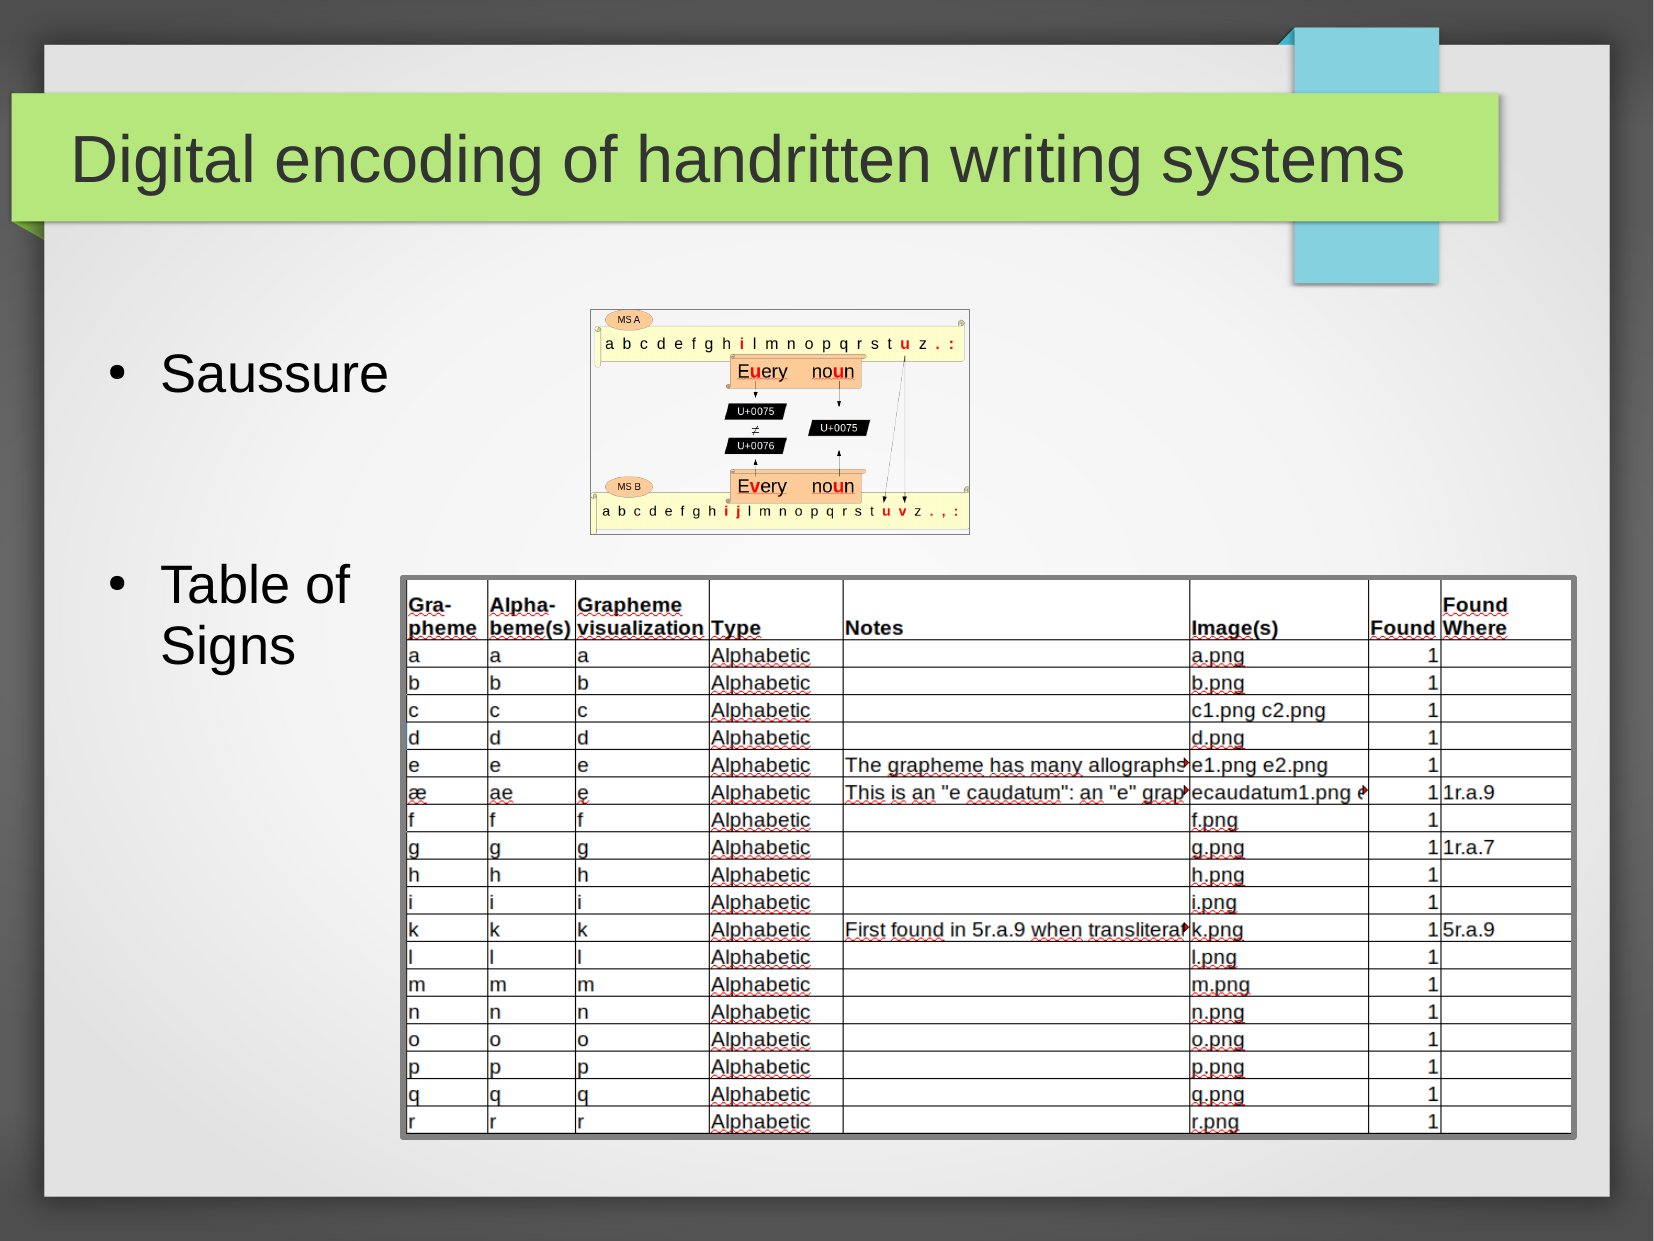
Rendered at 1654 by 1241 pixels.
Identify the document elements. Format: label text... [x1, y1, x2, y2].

title Digital encoding of handritten writing systems [70, 75, 1465, 244]
picture [0, 0, 1654, 1241]
list Saussure Table of Signs [90, 343, 461, 1063]
